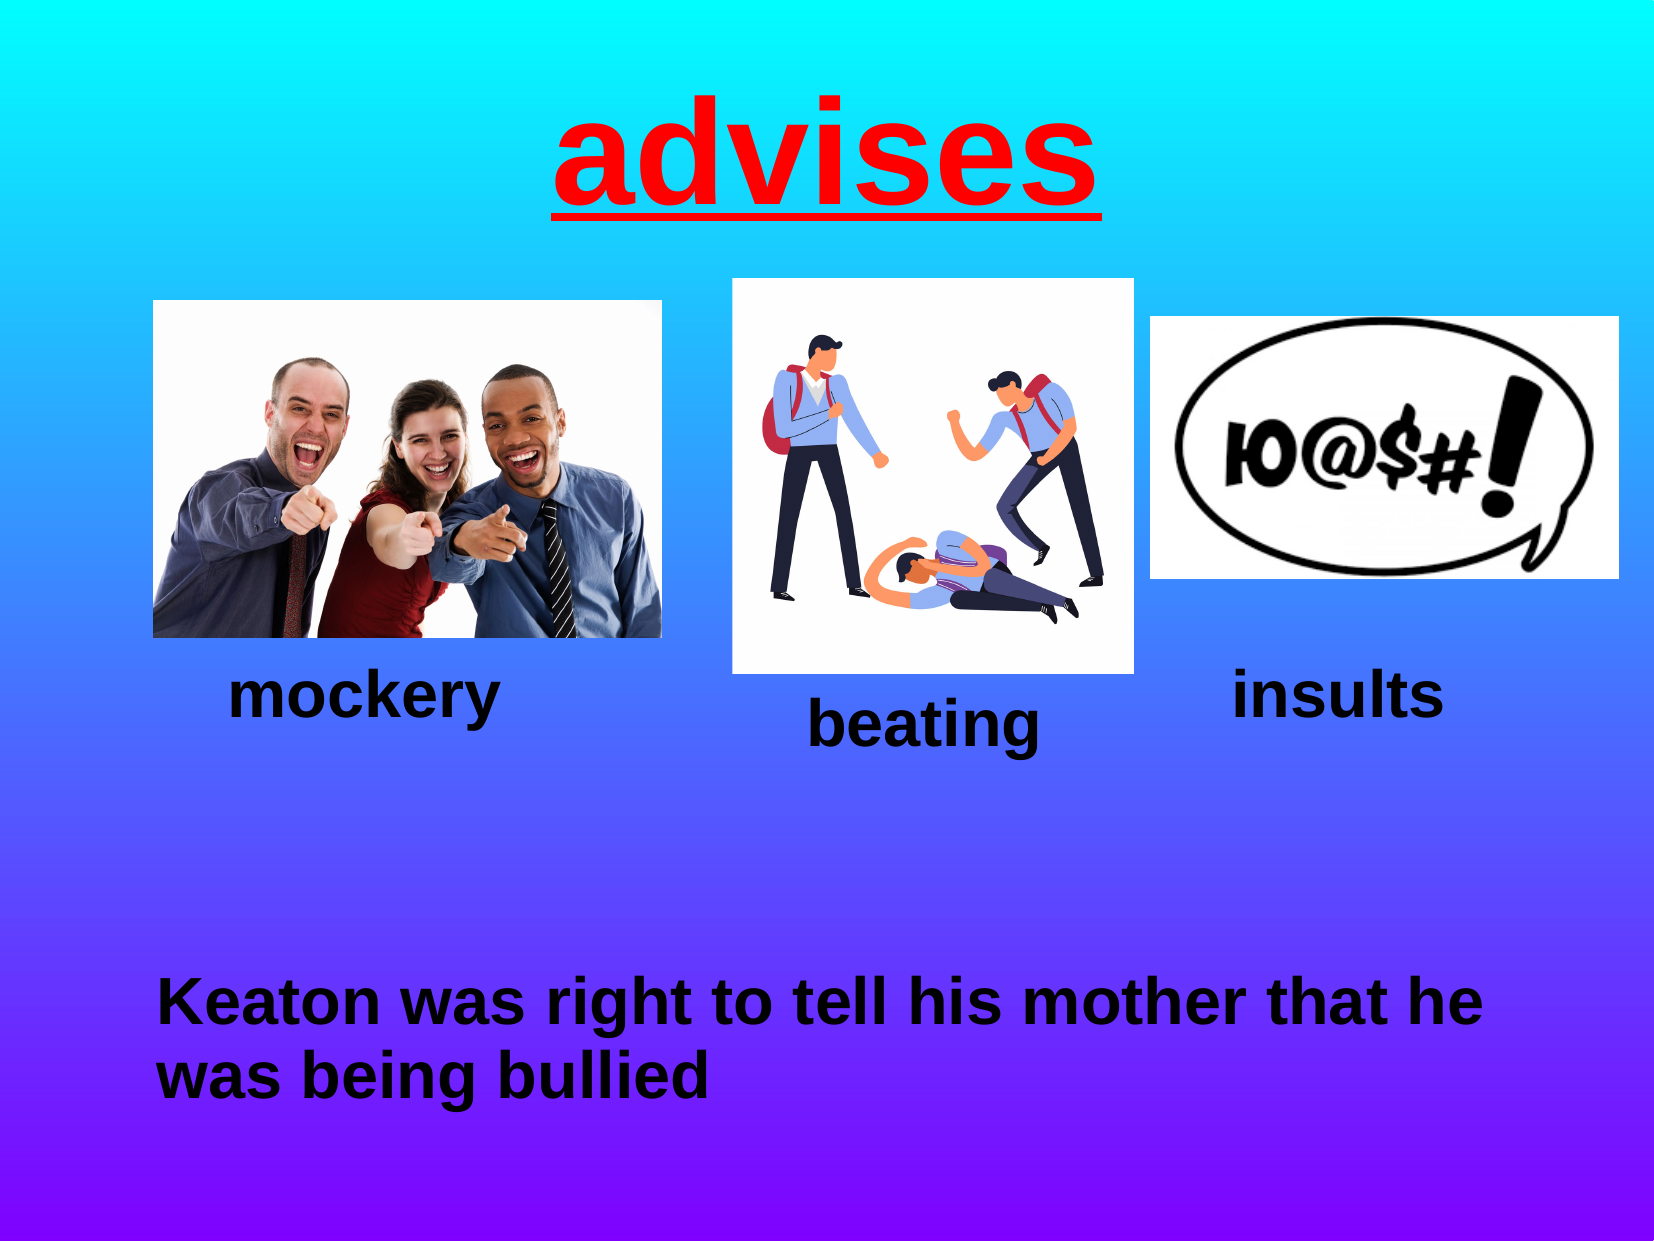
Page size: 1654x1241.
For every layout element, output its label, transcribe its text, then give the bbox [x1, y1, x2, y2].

text_box beating [791, 678, 1182, 768]
text_box mockery [212, 649, 615, 740]
picture [153, 300, 662, 638]
text_box insults [1216, 649, 1619, 740]
title advises [82, 49, 1571, 257]
picture [1150, 316, 1619, 579]
picture [732, 278, 1134, 674]
list [82, 290, 1571, 1010]
text_box Keaton was right to tell his mother that he was being bullied [141, 956, 1571, 1205]
